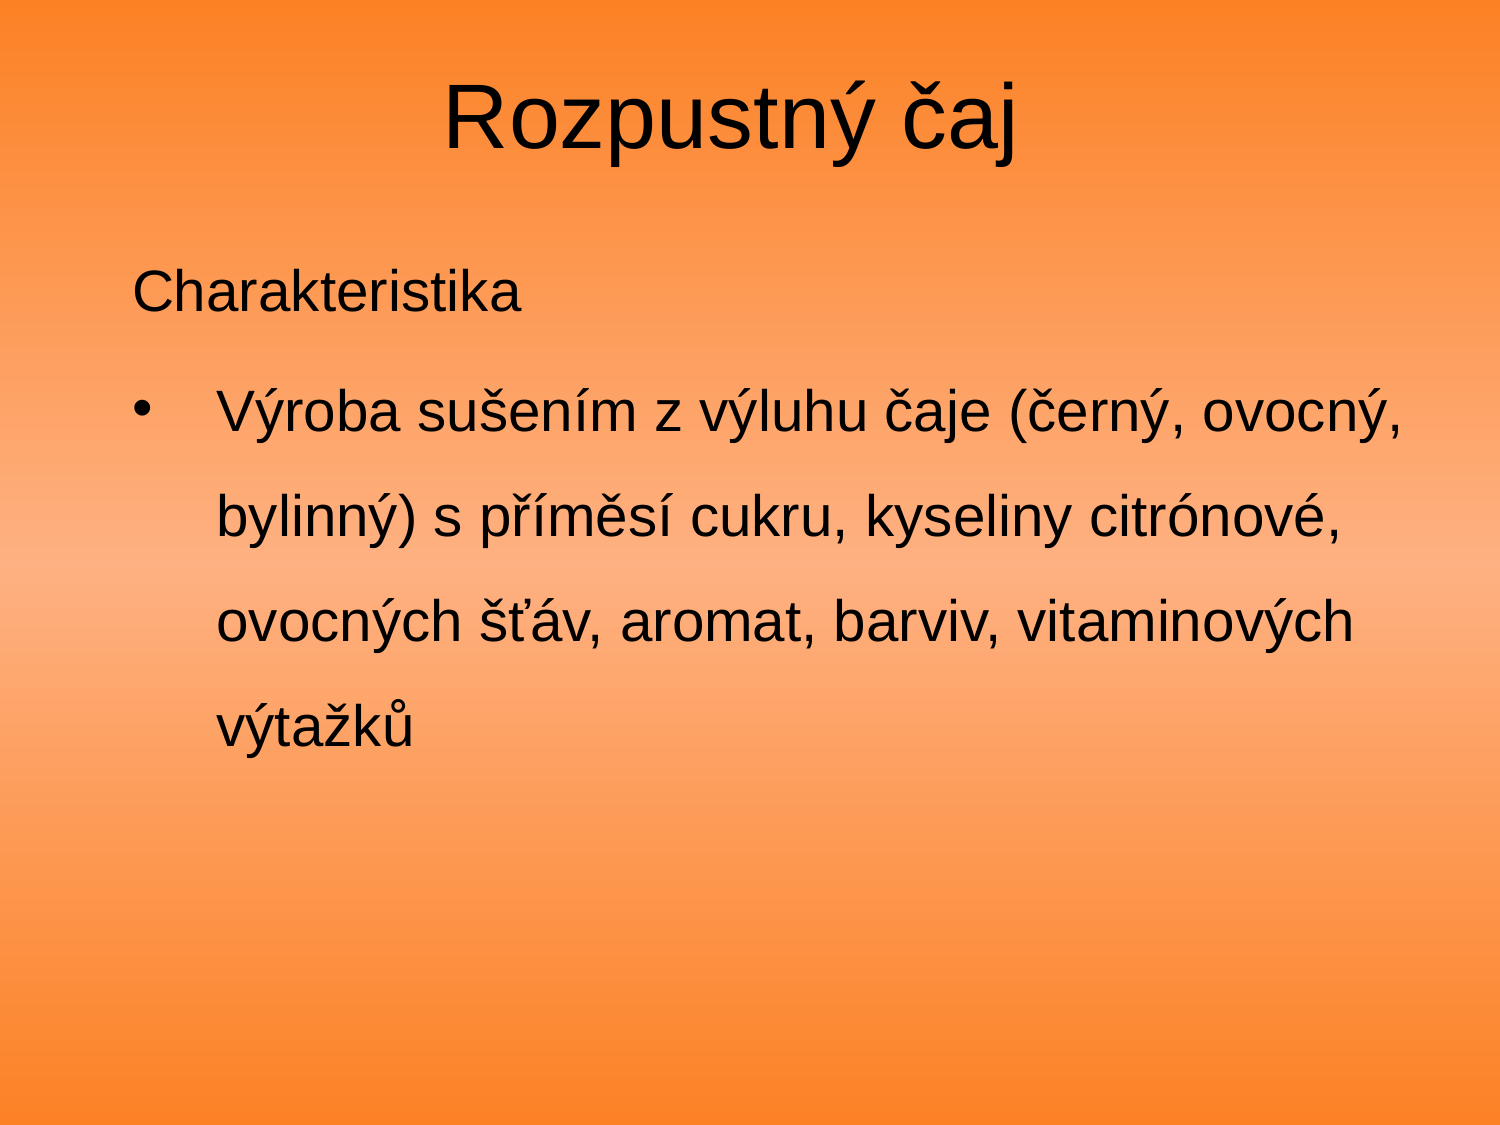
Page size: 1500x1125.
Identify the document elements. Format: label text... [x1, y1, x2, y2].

title Rozpustný čaj [93, 35, 1369, 188]
list Charakteristika Výroba sušením z výluhu čaje (černý, ovocný, bylinný) s příměsí cukru, kyseliny citrónové, ovocných šťáv, aromat, barviv, vitaminových výtažků [117, 210, 1430, 1036]
